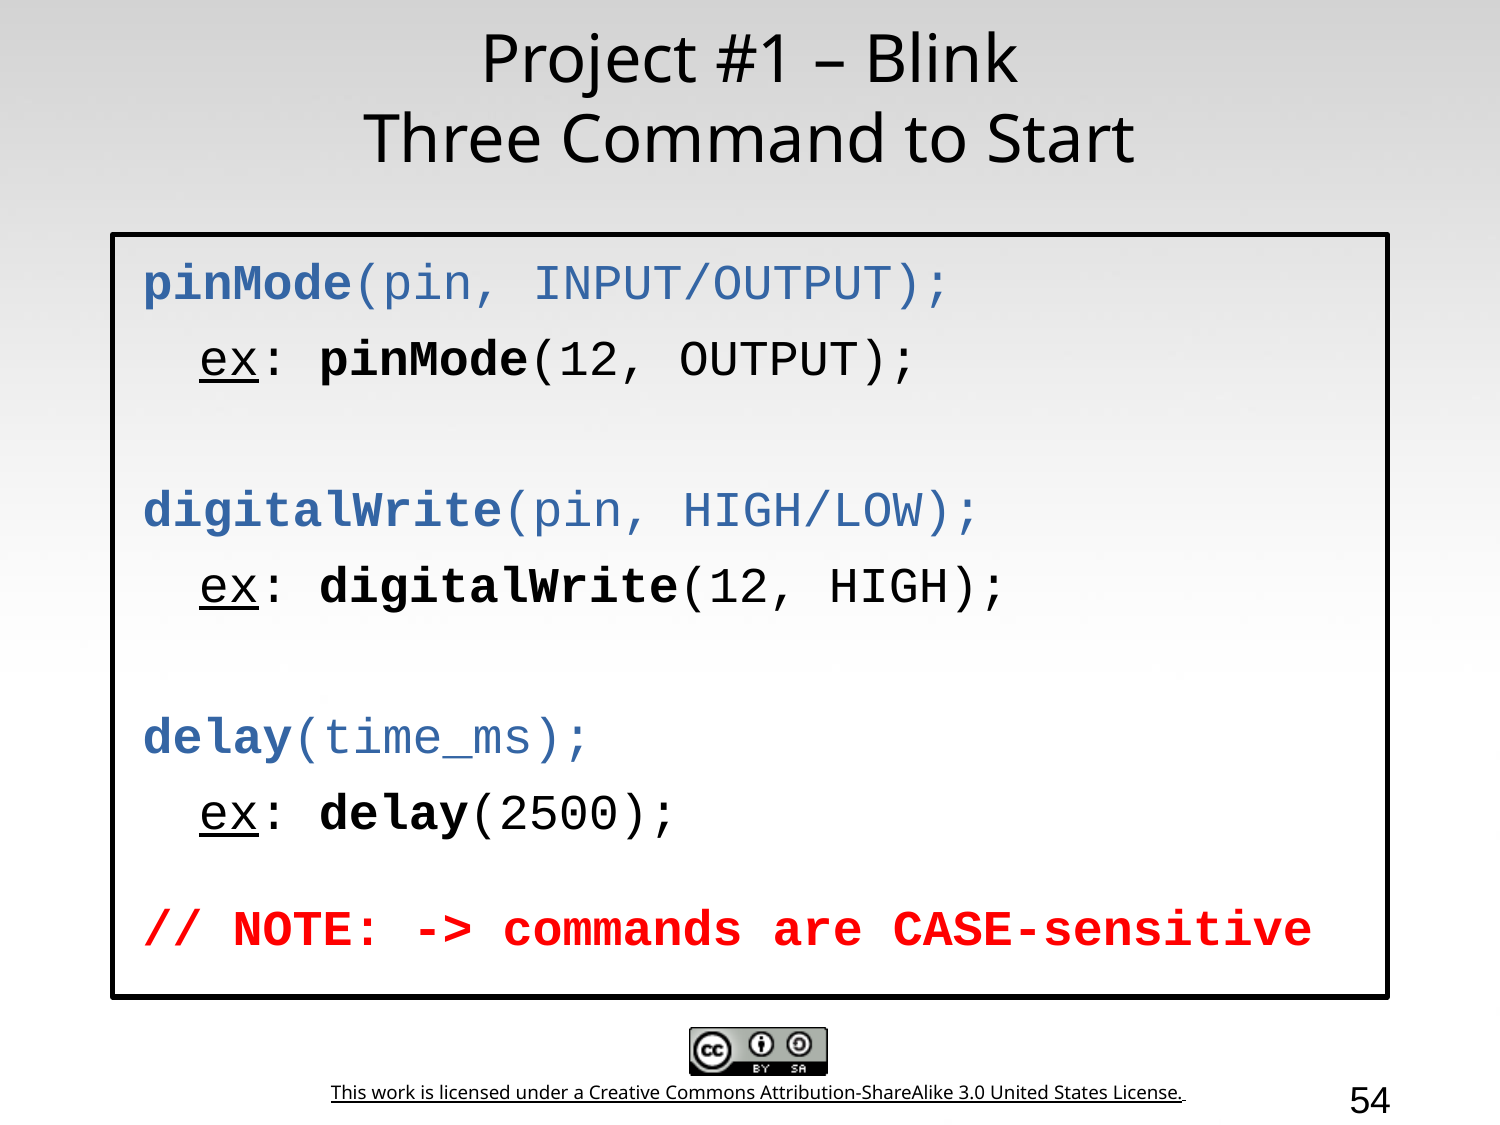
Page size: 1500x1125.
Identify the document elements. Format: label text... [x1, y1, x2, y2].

list pinMode(pin, INPUT/OUTPUT); ex: pinMode(12, OUTPUT); digitalWrite(pin, HIGH/LOW); ex: digitalWrite(12, HIGH); delay(time_ms); ex: delay(2500); // NOTE: -> commands are CASE-sensitive [112, 234, 1388, 998]
picture [0, 0, 1500, 1125]
title Project #1 – Blink Three Command to Start [112, 2, 1388, 190]
